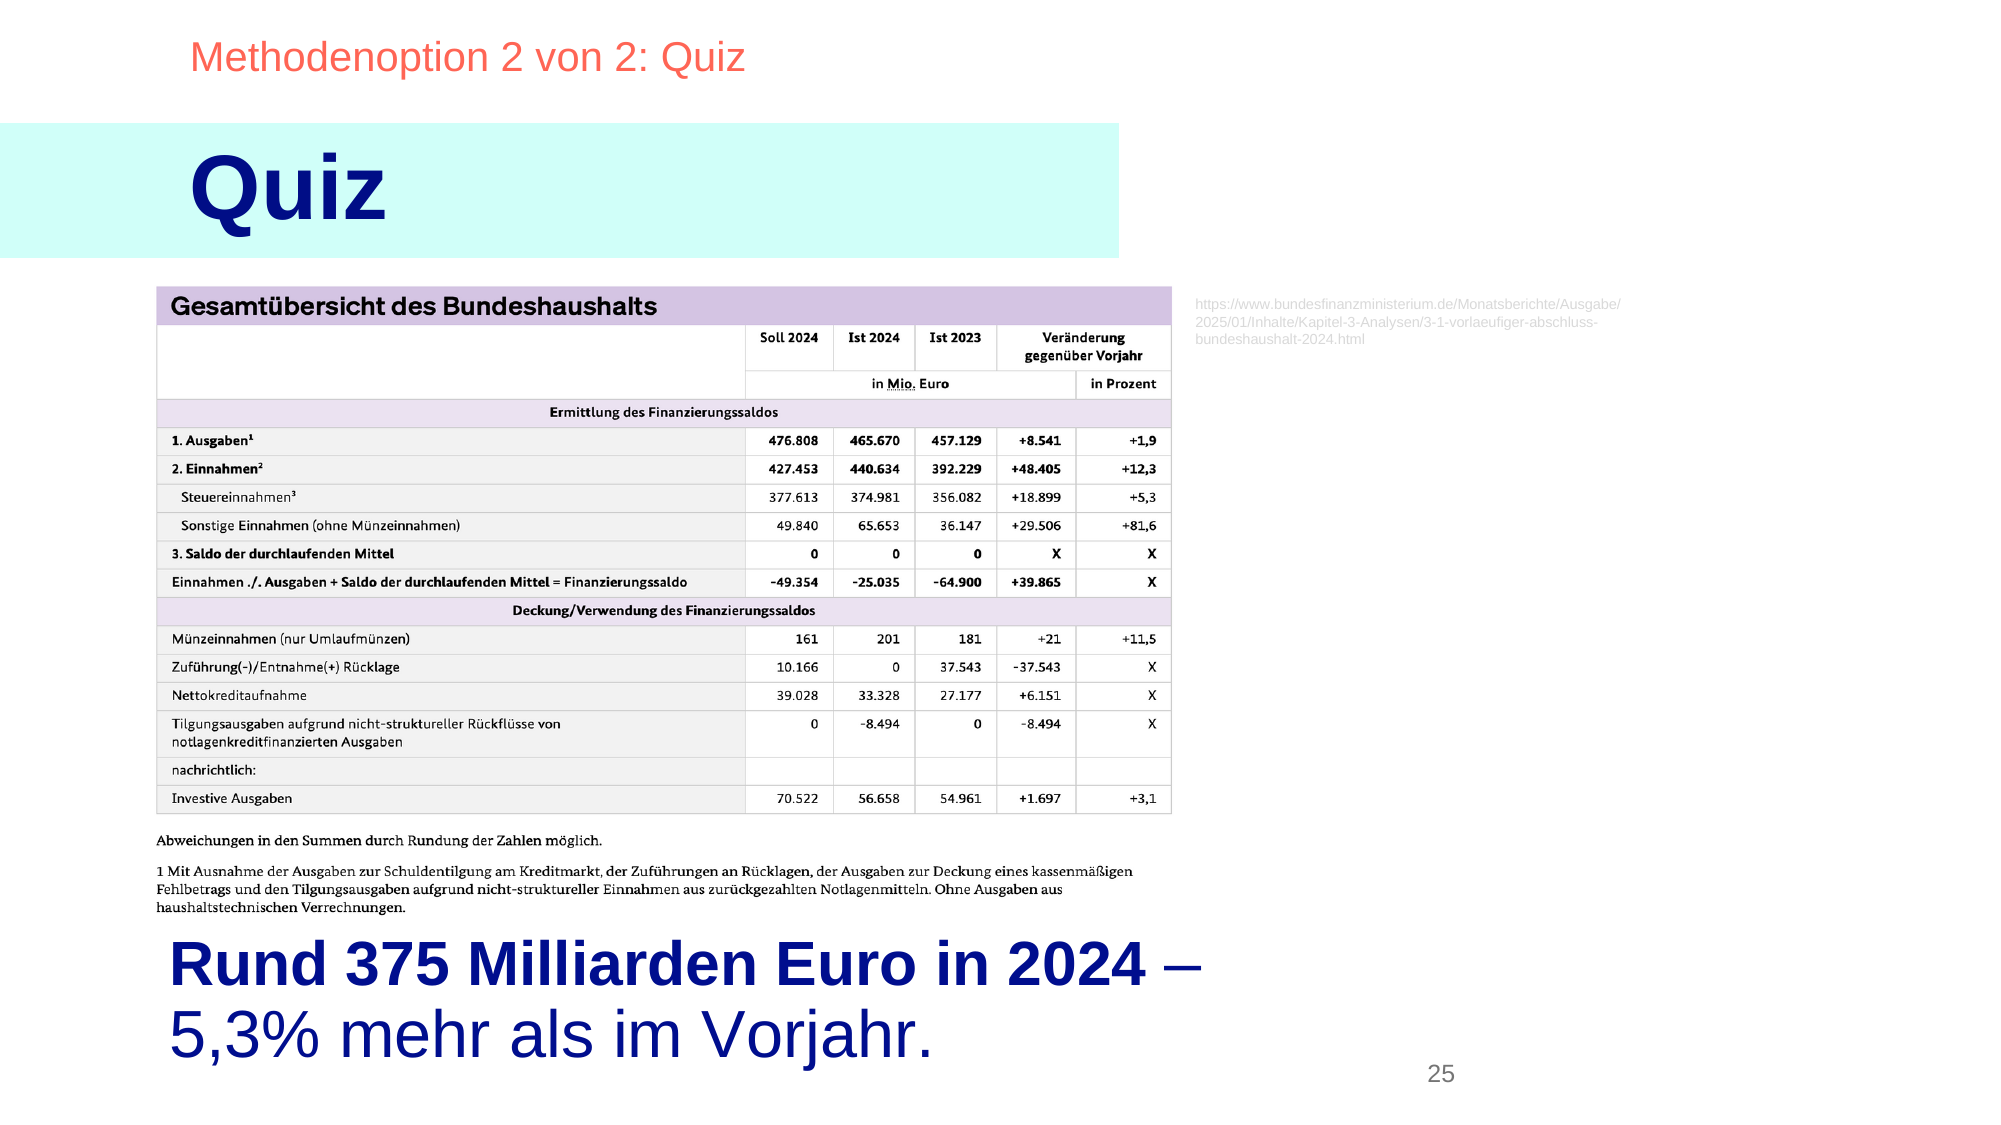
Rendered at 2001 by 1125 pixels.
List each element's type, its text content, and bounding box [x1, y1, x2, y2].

list Quiz [137, 129, 1093, 258]
text_box [154, 280, 1181, 928]
list Methodenoption 2 von 2: Quiz [137, 27, 1119, 107]
text_box https://www.bundesfinanzministerium.de/Monatsberichte/Ausgabe/2025/01/Inhalte/Kapitel-3-Analysen/3-1-vorlaeufiger-abschluss-bundeshaushalt-2024.html [1180, 280, 1673, 364]
list Rund 375 Milliarden Euro in 2024 – 5,3% mehr als im Vorjahr. [154, 920, 1880, 1101]
